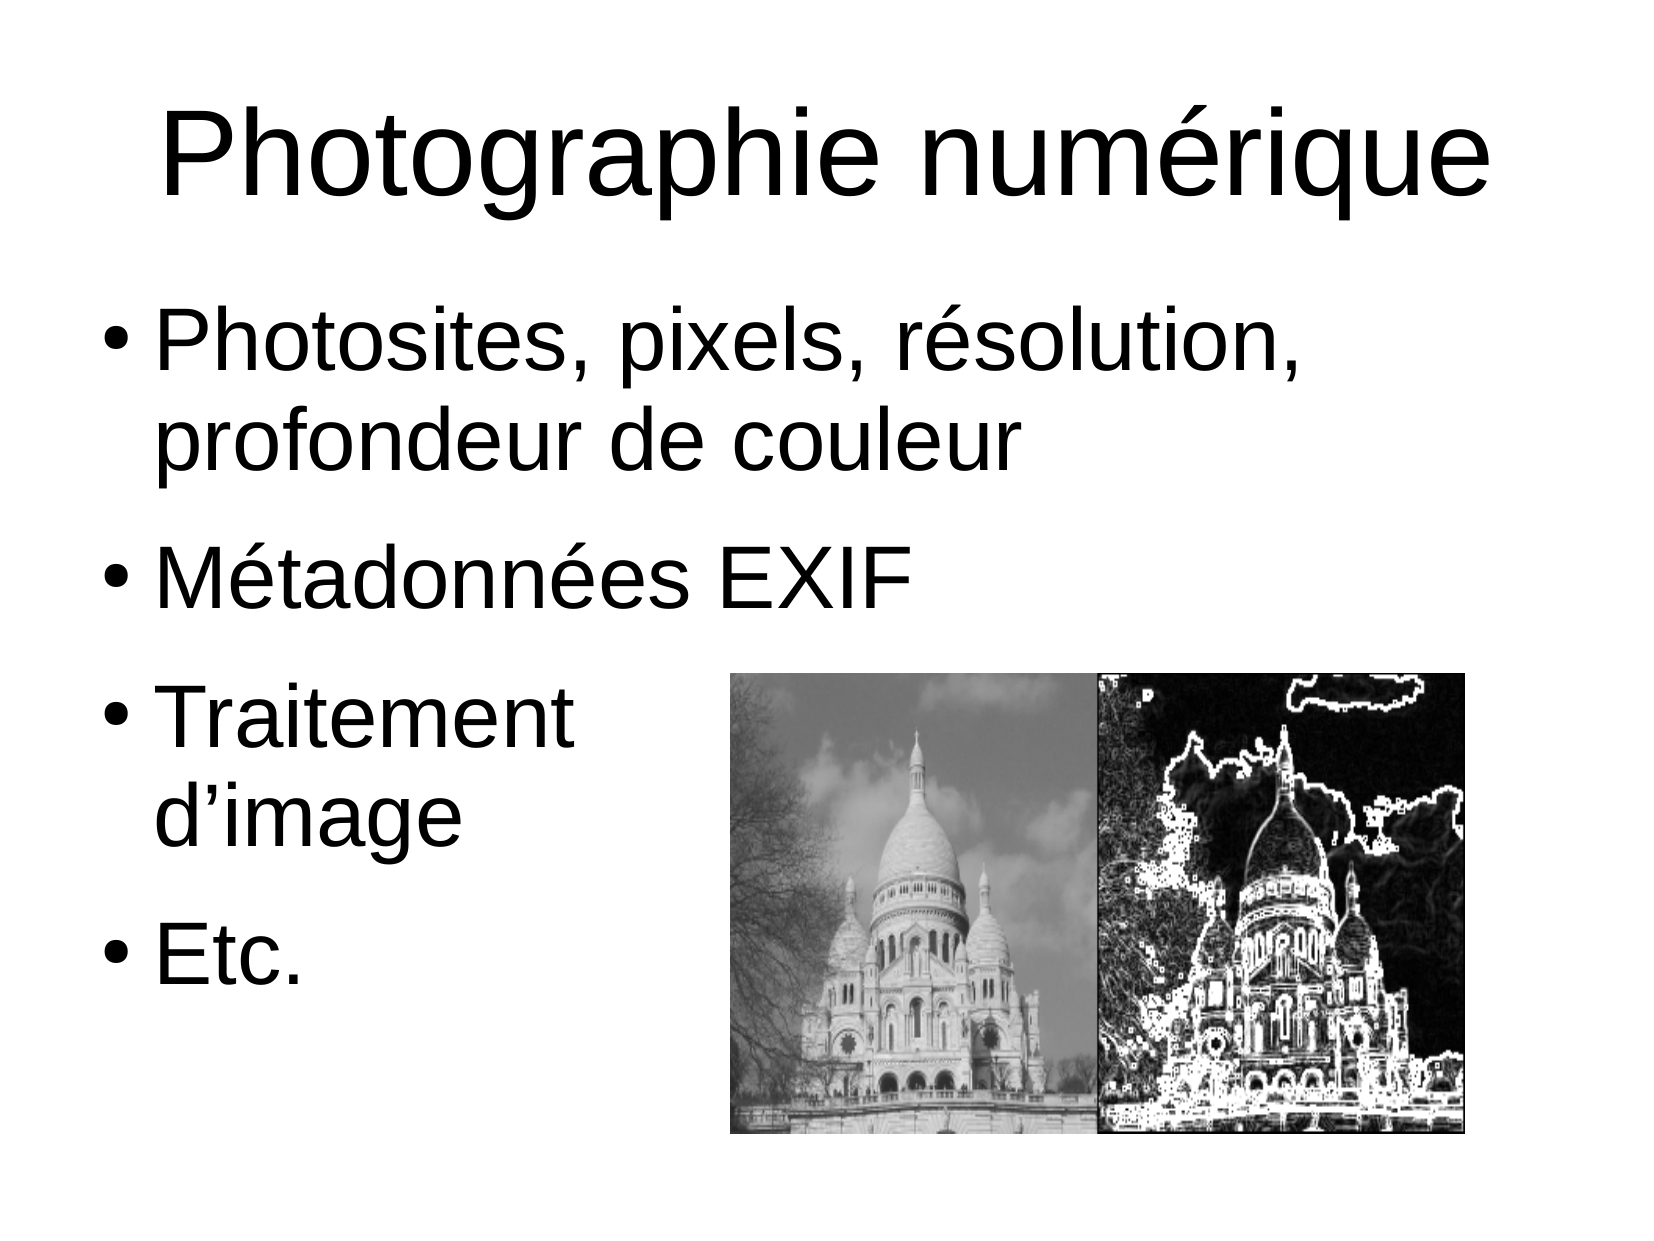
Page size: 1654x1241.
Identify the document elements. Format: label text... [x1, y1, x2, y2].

list Photosites, pixels, résolution, profondeur de couleur Métadonnées EXIF Traitement d’image Etc. [82, 290, 1571, 1010]
picture [730, 673, 1465, 1134]
title Photographie numérique [82, 49, 1571, 257]
